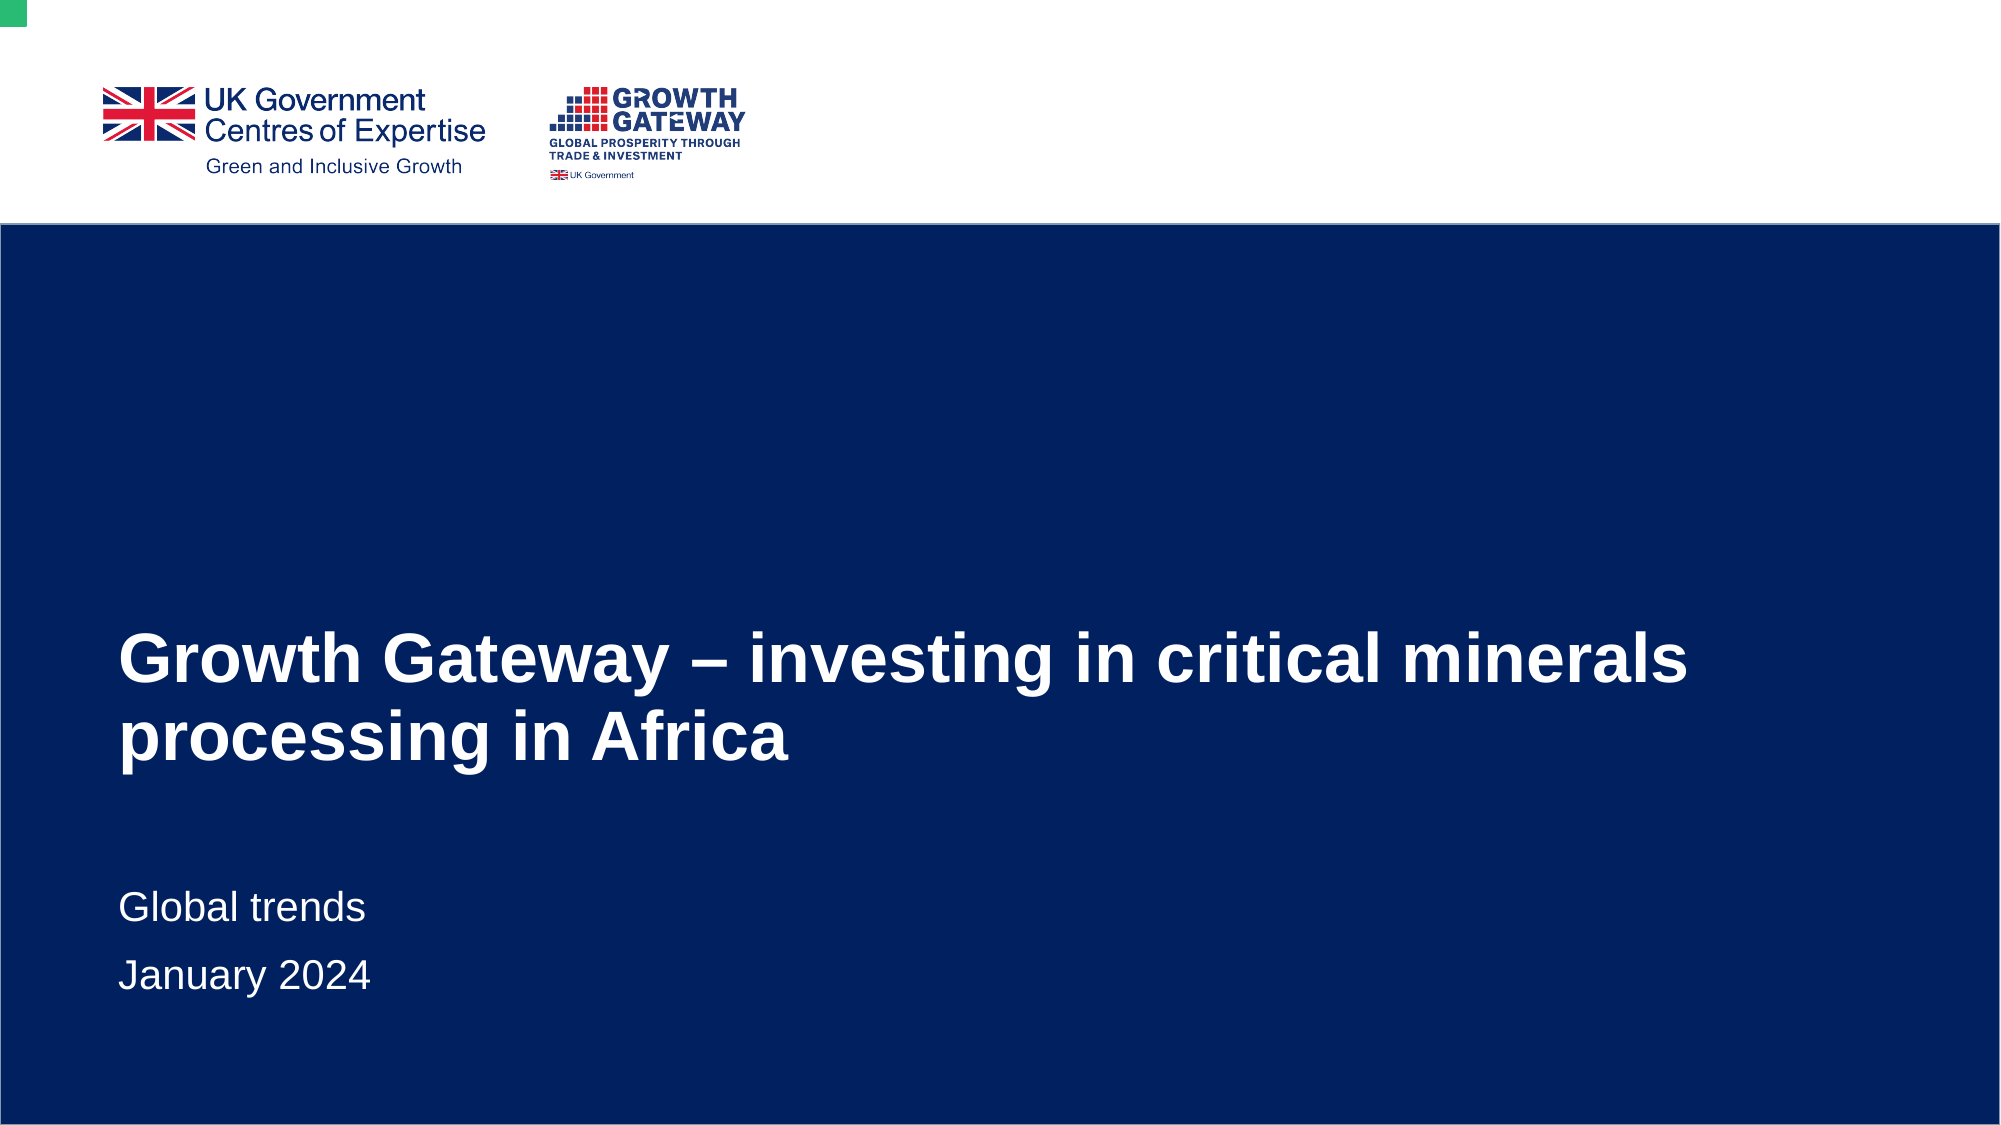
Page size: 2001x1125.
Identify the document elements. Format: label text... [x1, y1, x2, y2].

title Growth Gateway – investing in critical minerals processing in Africa [103, 611, 1897, 868]
subtitle Global trends January 2024 [103, 868, 1105, 934]
